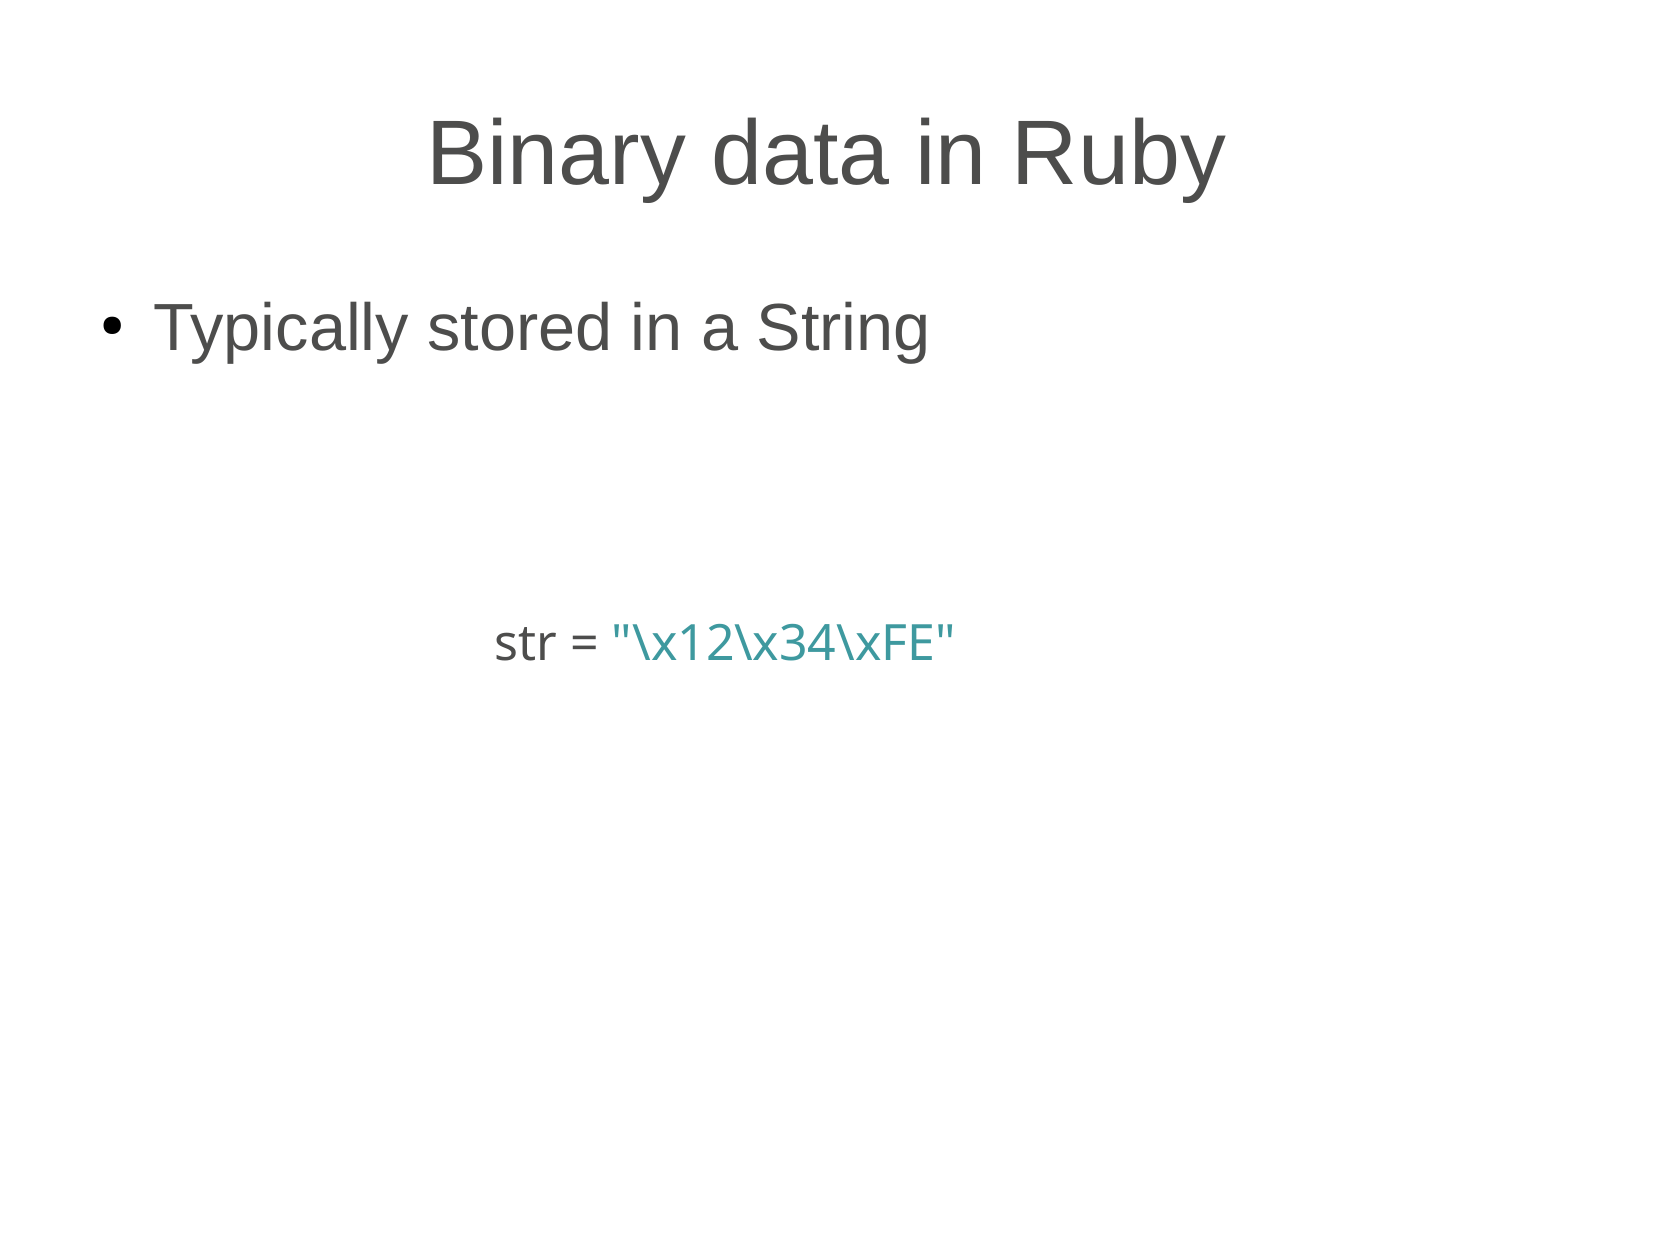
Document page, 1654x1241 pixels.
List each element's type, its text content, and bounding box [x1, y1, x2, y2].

title Binary data in Ruby [82, 49, 1571, 257]
list Typically stored in a String [82, 290, 1571, 436]
text_box str = "\x12\x34\xFE" [480, 600, 1110, 678]
